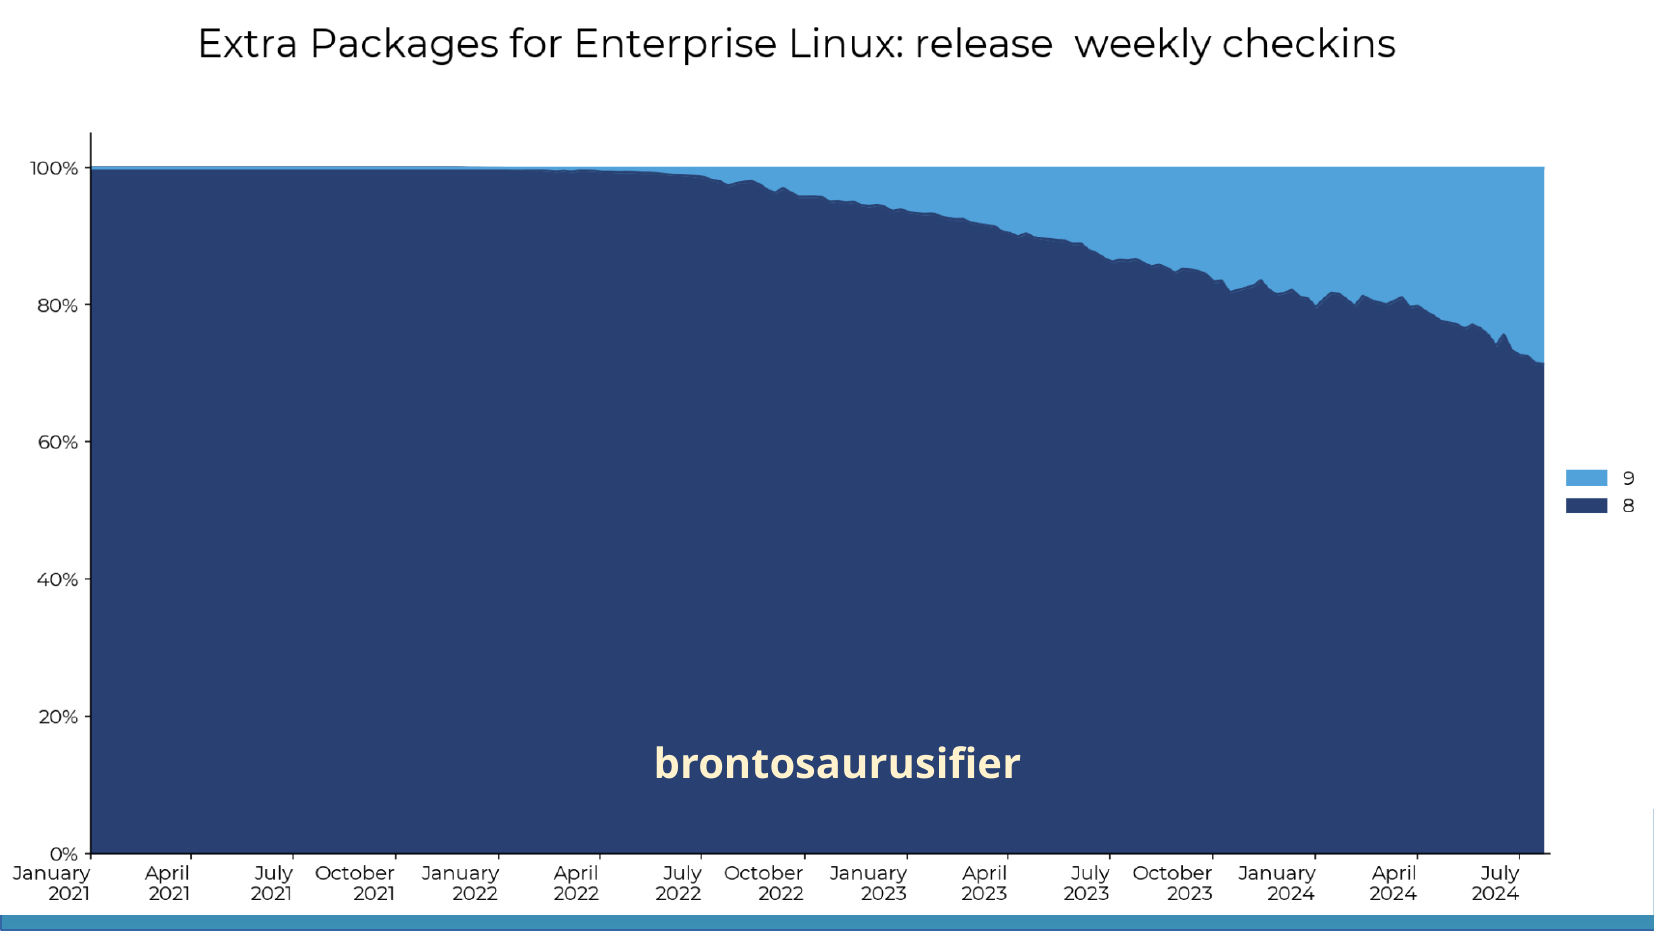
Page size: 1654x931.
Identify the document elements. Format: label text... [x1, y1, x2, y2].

picture [0, 15, 1654, 915]
text_box brontosaurusifier [639, 729, 1054, 842]
